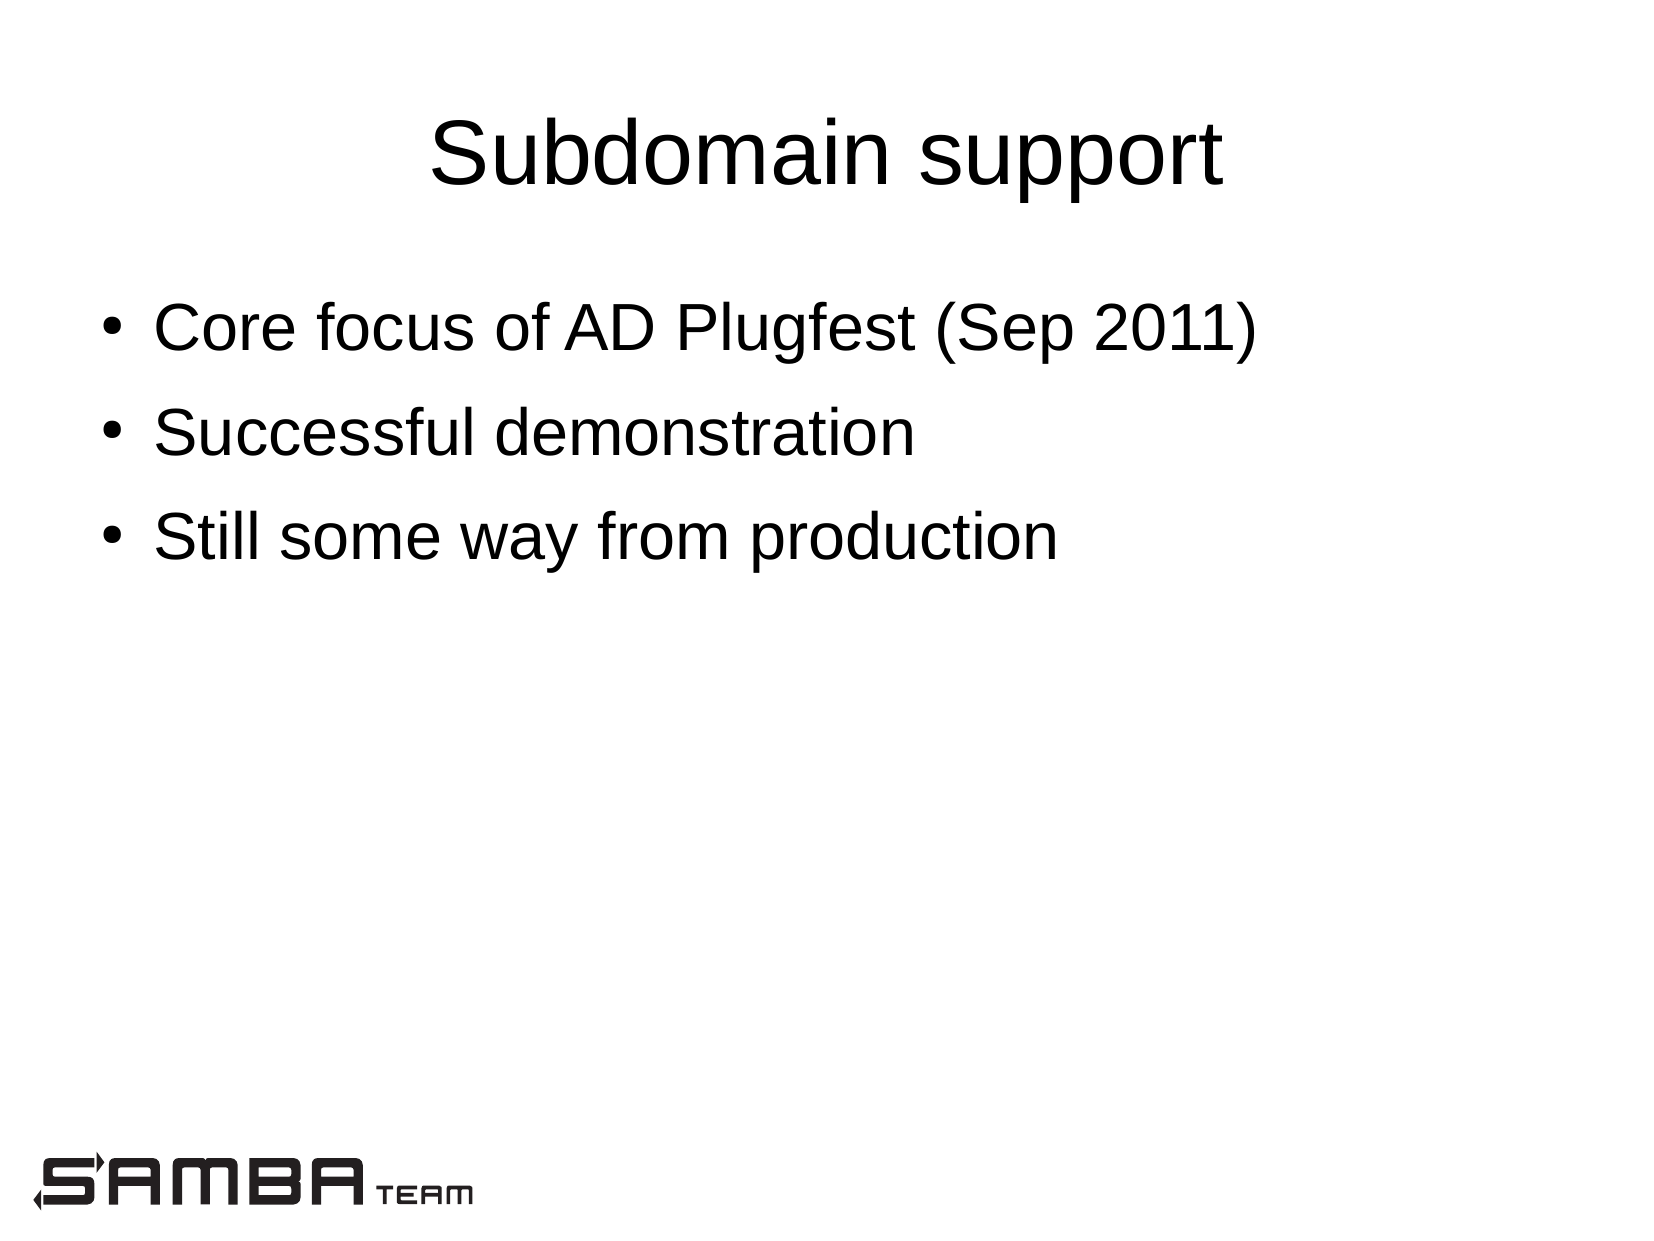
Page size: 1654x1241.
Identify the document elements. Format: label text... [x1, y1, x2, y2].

list Core focus of AD Plugfest (Sep 2011) Successful demonstration Still some way from production [82, 290, 1571, 1094]
title Subdomain support [82, 56, 1571, 250]
